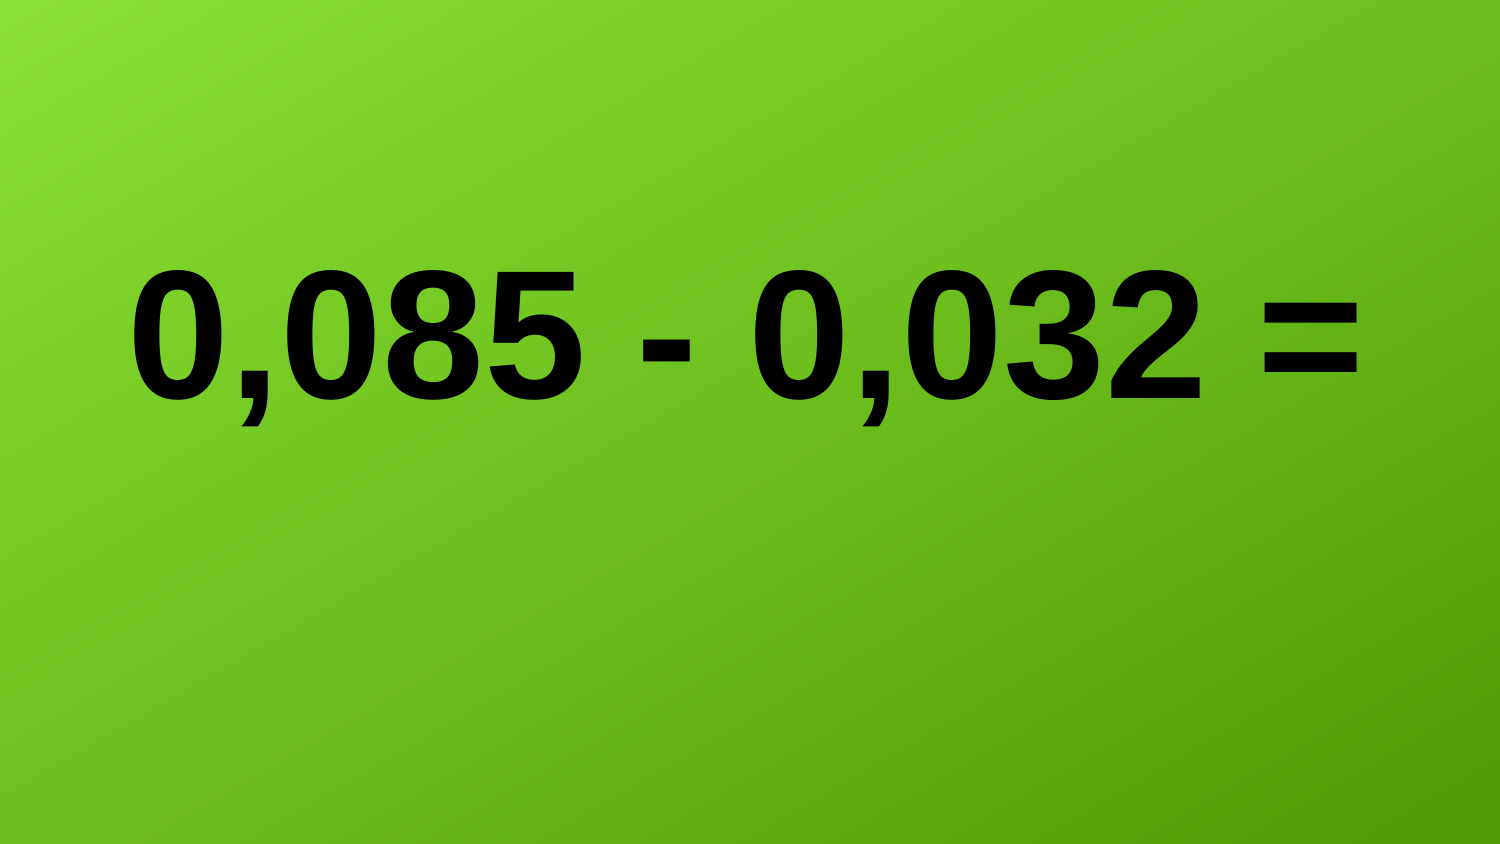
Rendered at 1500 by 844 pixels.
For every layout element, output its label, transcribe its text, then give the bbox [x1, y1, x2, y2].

title 0,085 - 0,032 = [112, 259, 1388, 450]
